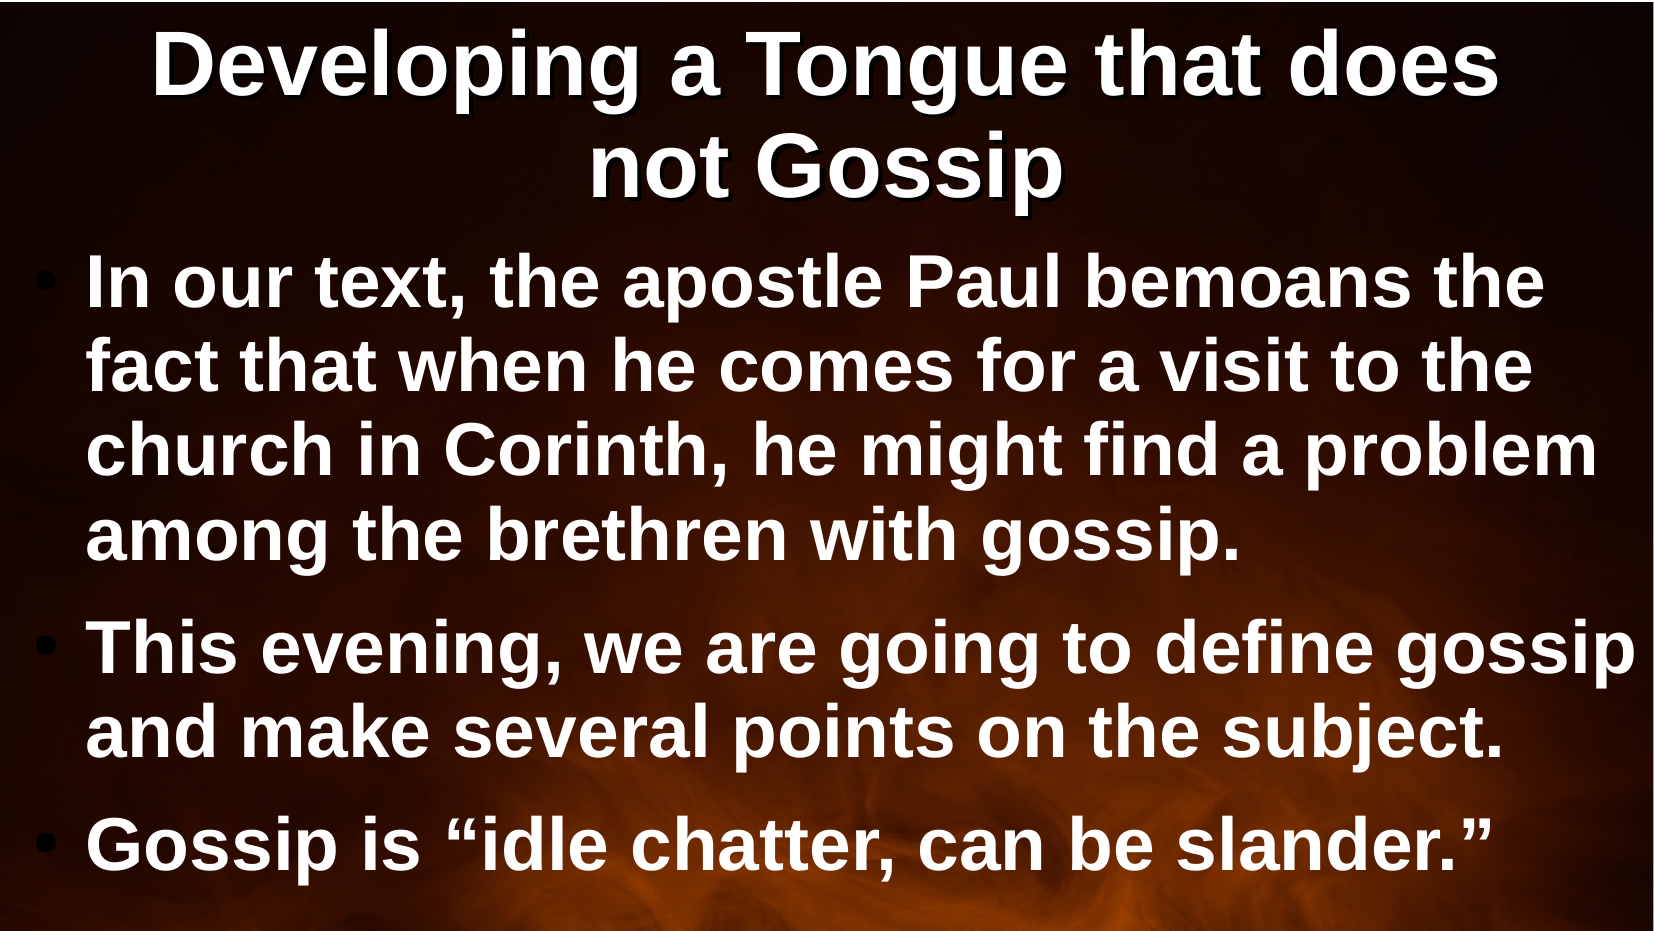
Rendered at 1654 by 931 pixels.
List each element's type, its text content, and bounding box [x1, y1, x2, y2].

picture [0, 2, 1654, 931]
title Developing a Tongue that does not Gossip [82, 12, 1571, 218]
list In our text, the apostle Paul bemoans the fact that when he comes for a visit to the church in Corinth, he might find a problem among the brethren with gossip. This evening, we are going to define gossip and make several points on the subject. Gossip is “idle chatter, can be slander.” [15, 240, 1654, 931]
